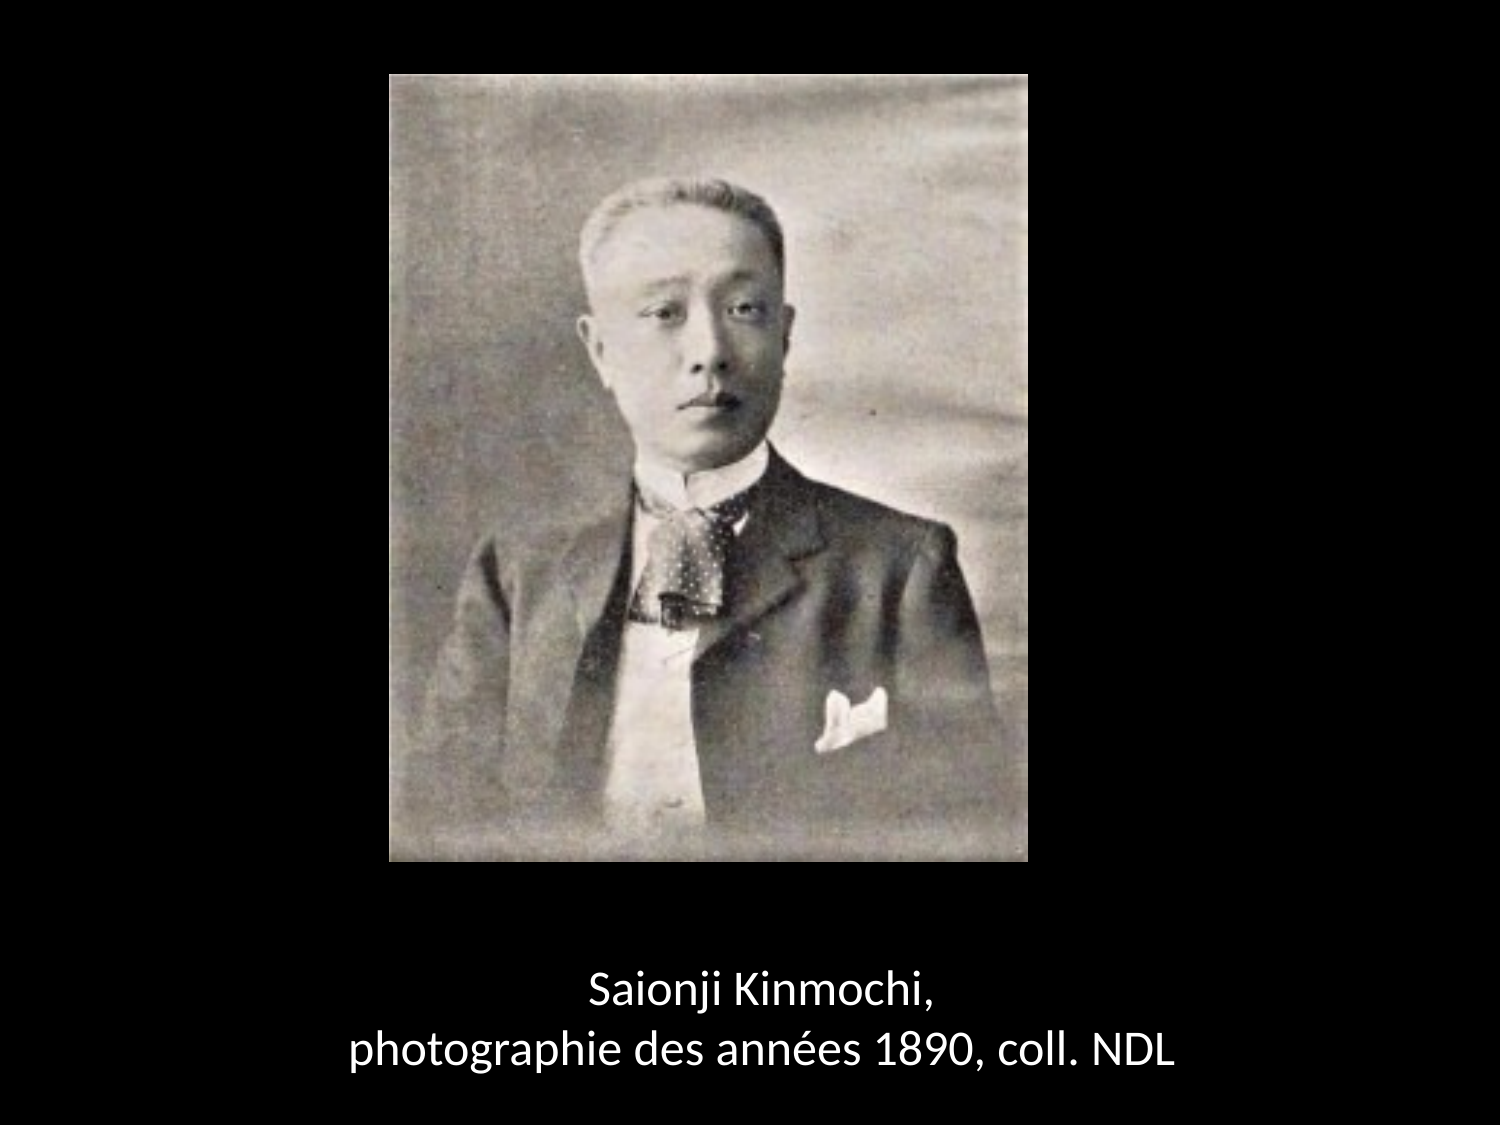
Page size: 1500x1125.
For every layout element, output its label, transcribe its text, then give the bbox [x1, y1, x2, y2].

picture [389, 74, 1028, 862]
title Saionji Kinmochi, photographie des années 1890, coll. NDL [64, 999, 1459, 1092]
